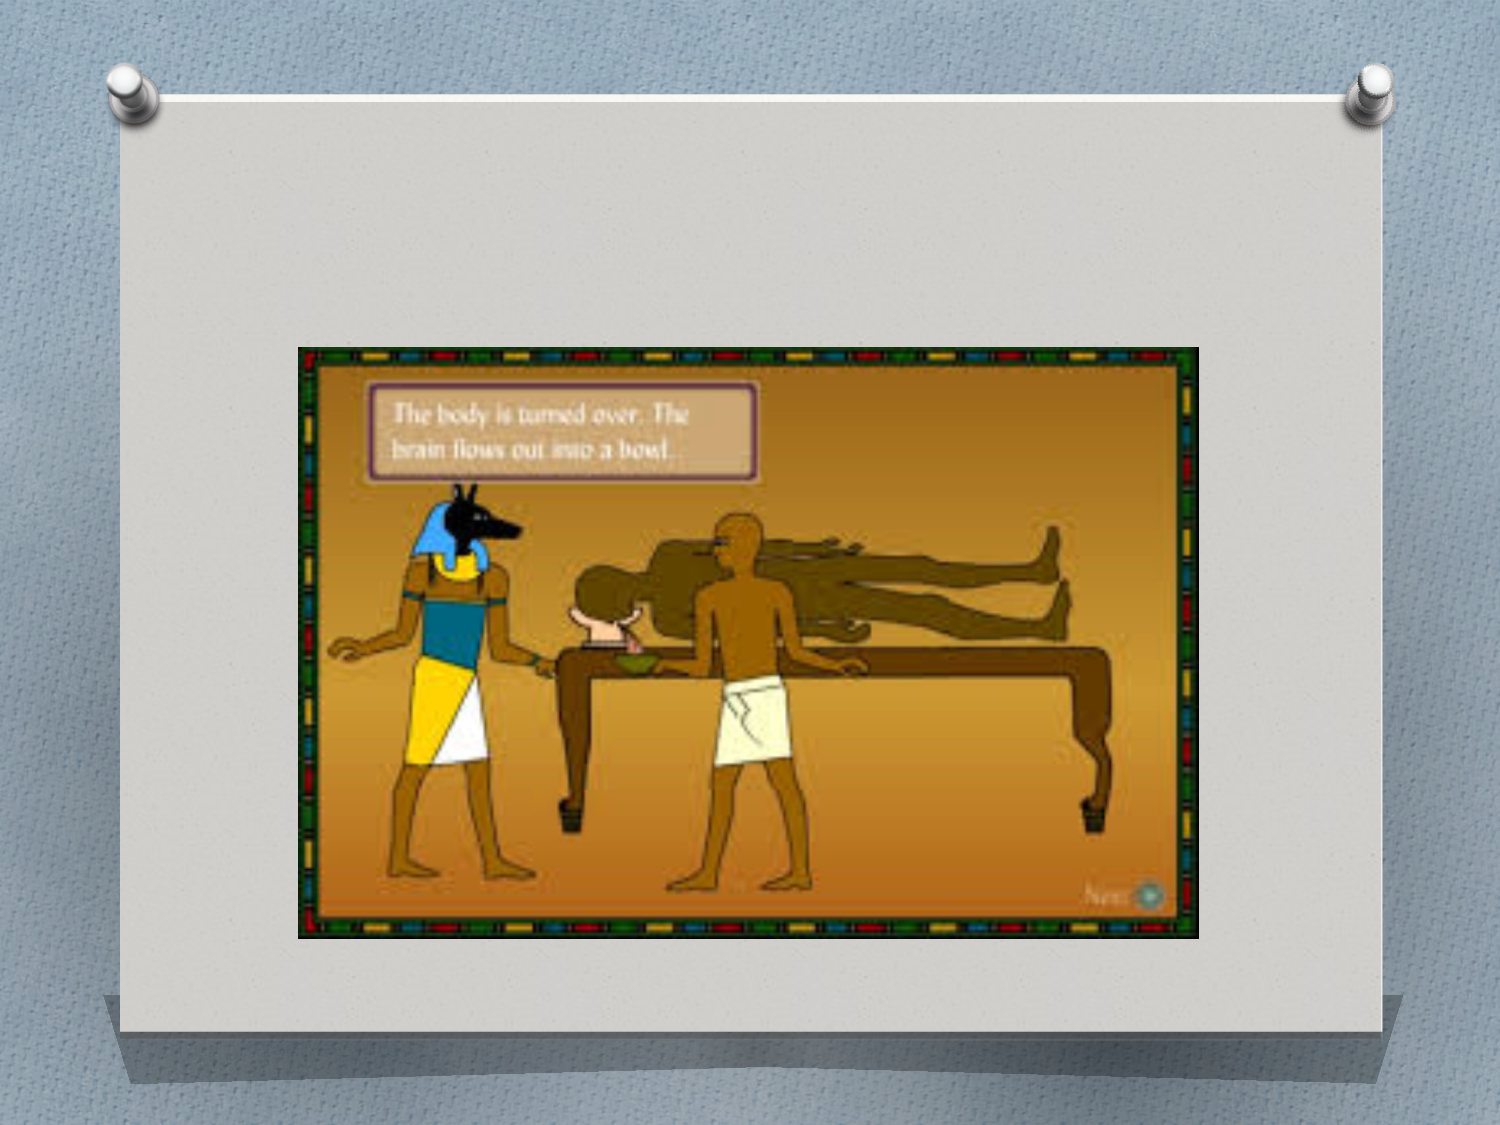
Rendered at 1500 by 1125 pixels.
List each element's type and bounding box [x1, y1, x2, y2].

picture [0, 0, 1500, 231]
picture [298, 347, 1199, 939]
